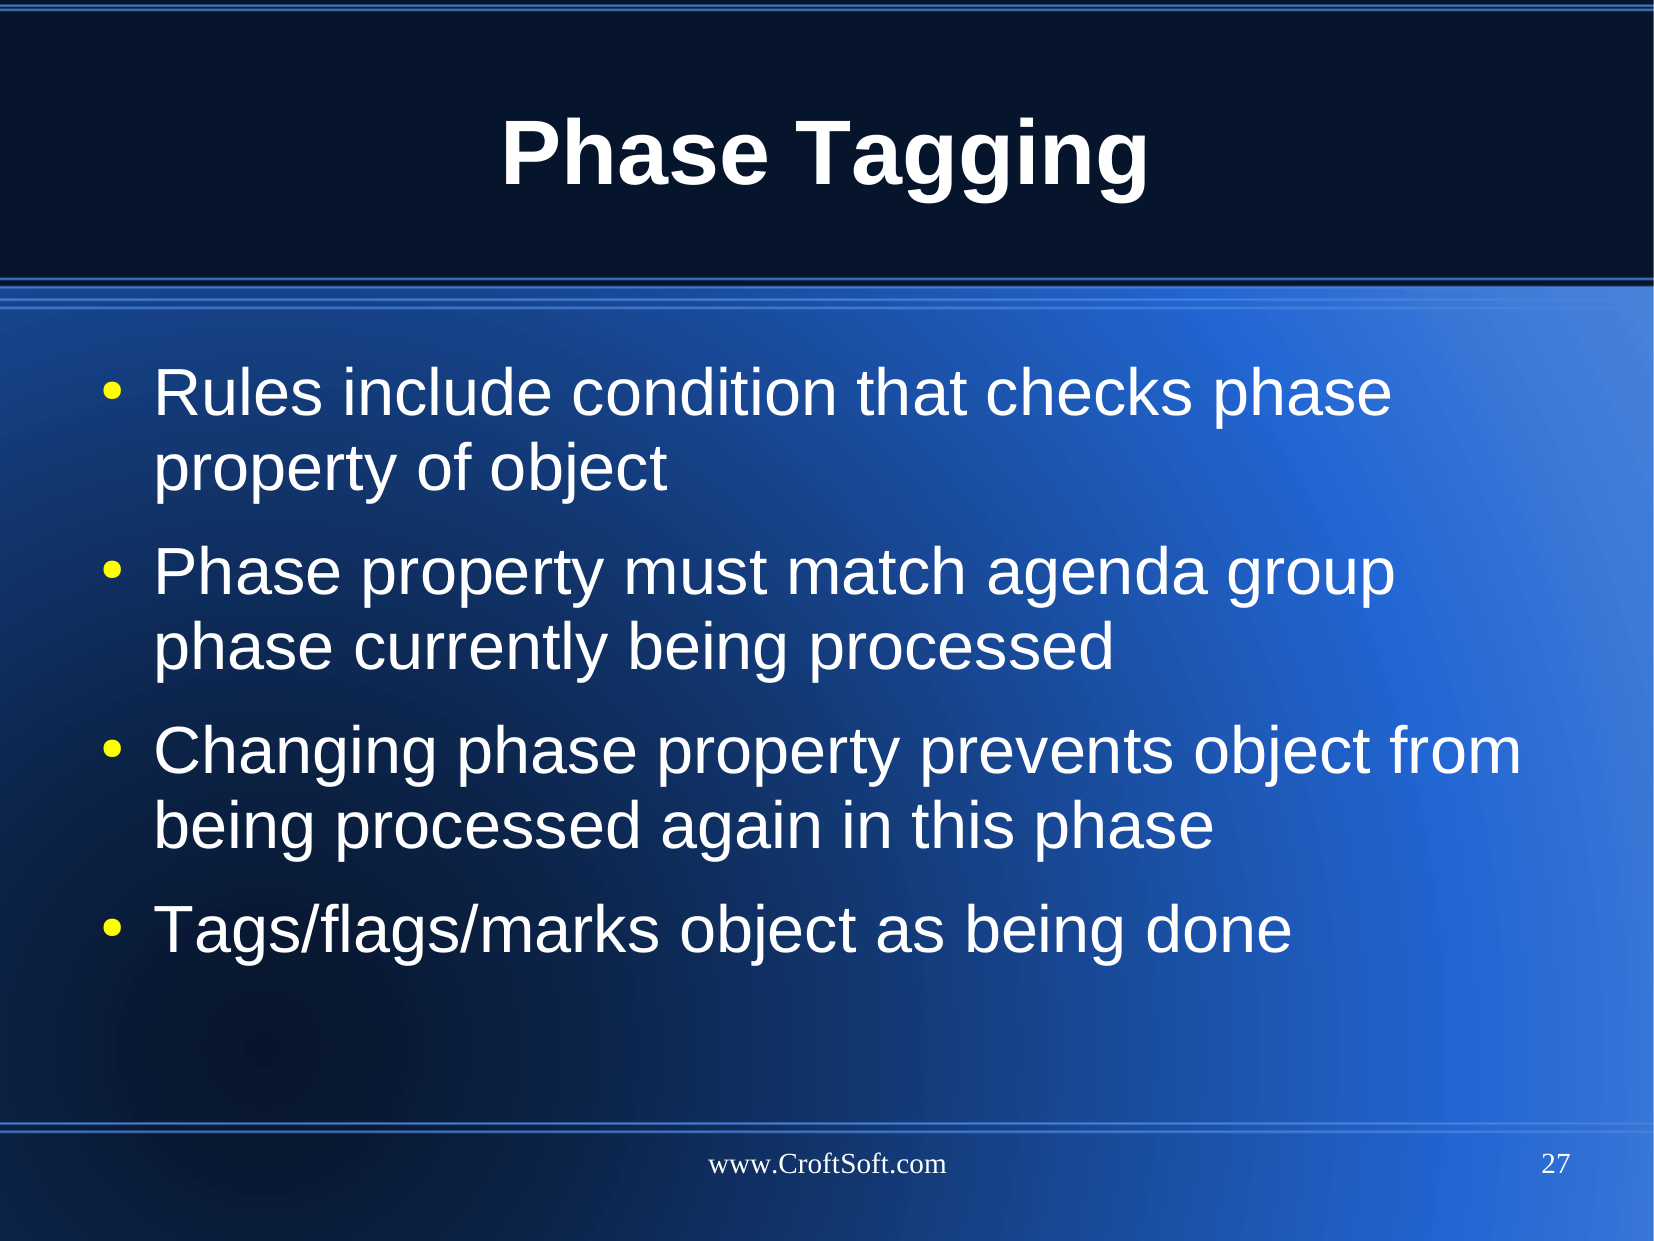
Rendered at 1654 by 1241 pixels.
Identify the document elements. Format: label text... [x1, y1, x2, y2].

title Phase Tagging [82, 49, 1571, 257]
picture [0, 0, 1654, 1241]
list Rules include condition that checks phase property of object Phase property must match agenda group phase currently being processed Changing phase property prevents object from being processed again in this phase Tags/flags/marks object as being done [82, 355, 1571, 1058]
